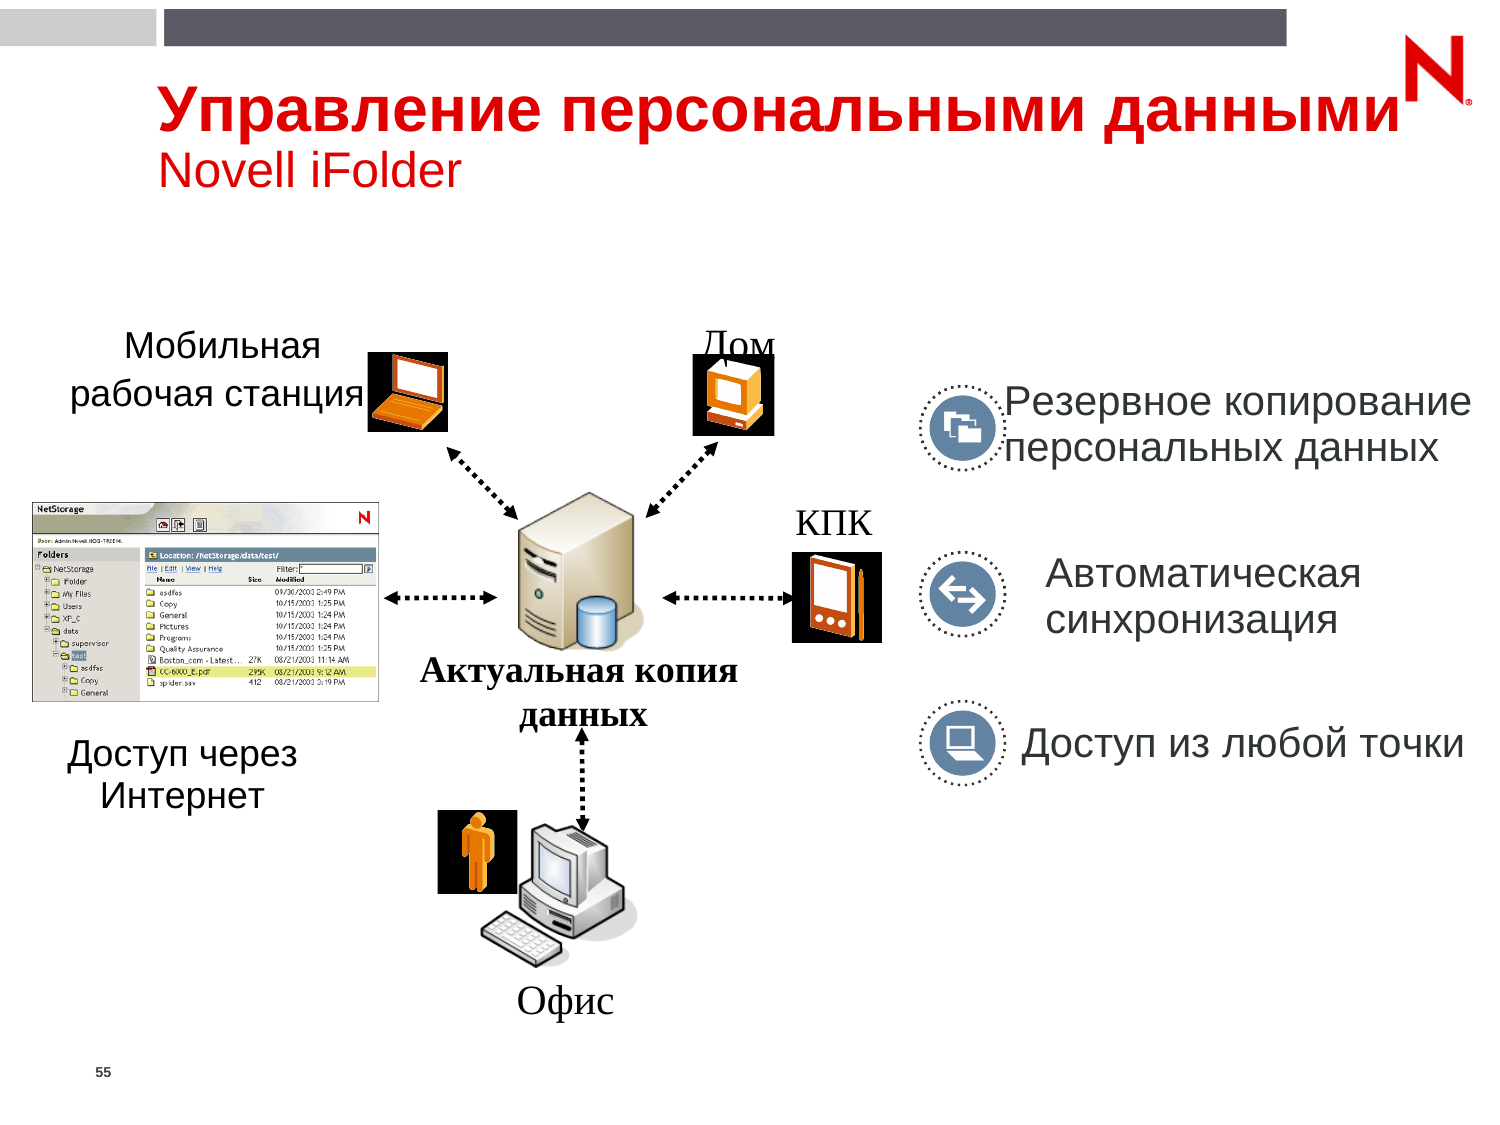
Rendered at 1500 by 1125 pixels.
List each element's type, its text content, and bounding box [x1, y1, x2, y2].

picture [791, 556, 882, 643]
picture [916, 382, 1009, 474]
text_box Доступ через Интернет [13, 725, 352, 837]
text_box Резервное копирование персональных данных [989, 369, 1500, 491]
picture [1403, 32, 1473, 107]
picture [518, 491, 644, 684]
text_box Актуальная копия данных [338, 637, 820, 702]
picture [32, 502, 379, 702]
picture [916, 697, 1009, 789]
picture [916, 548, 1009, 640]
text_box КПК [780, 491, 888, 556]
text_box Мобильная рабочая станция [54, 316, 391, 477]
picture [391, 352, 448, 432]
text_box Доступ из любой точки [1006, 711, 1500, 812]
text_box Дом [681, 310, 795, 423]
picture [692, 423, 775, 436]
text_box Офис [500, 968, 631, 1047]
title Управление персональными данными Novell iFolder [157, 56, 1412, 220]
picture [437, 810, 638, 968]
text_box Автоматическая синхронизация [1030, 541, 1382, 651]
